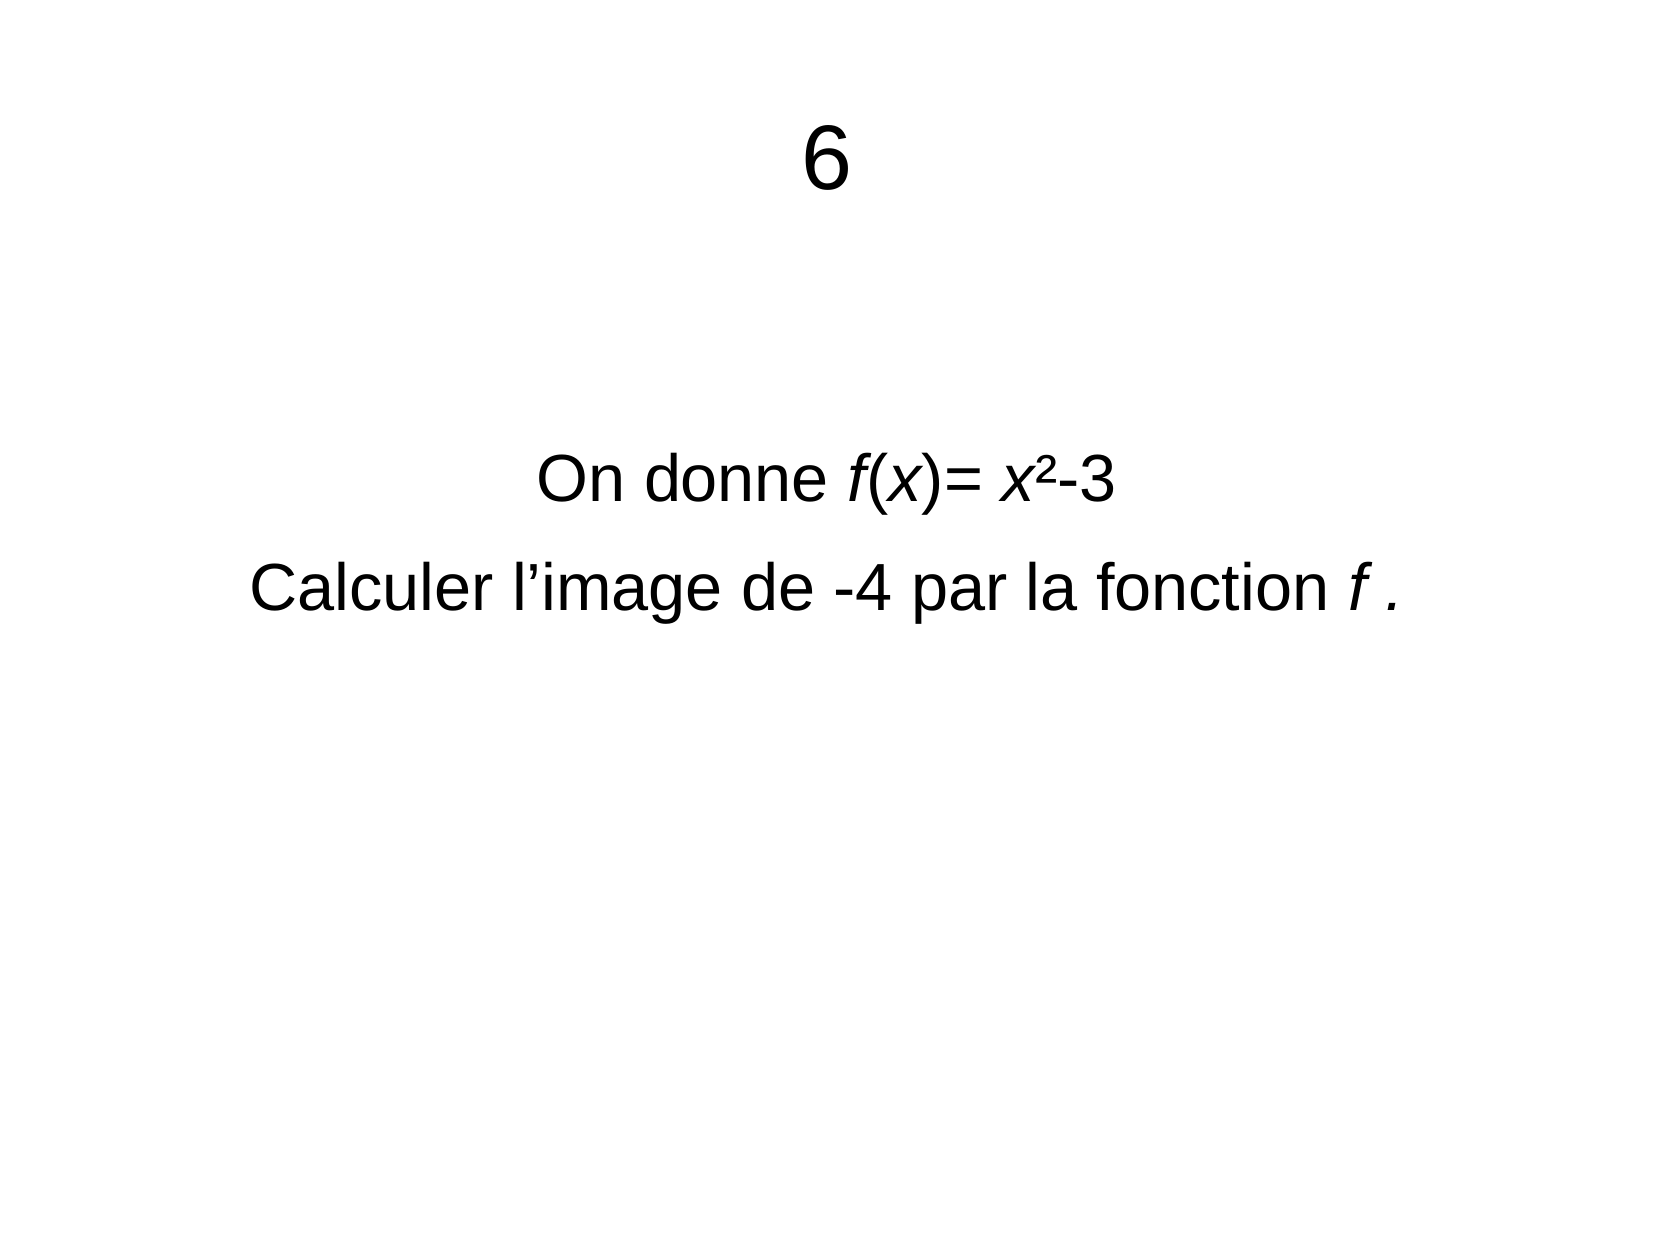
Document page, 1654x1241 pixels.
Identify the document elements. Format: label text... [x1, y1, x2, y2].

subtitle On donne f(x)= x²-3 Calculer l’image de -4 par la fonction f . [82, 433, 1571, 625]
title 6 [82, 49, 1571, 257]
